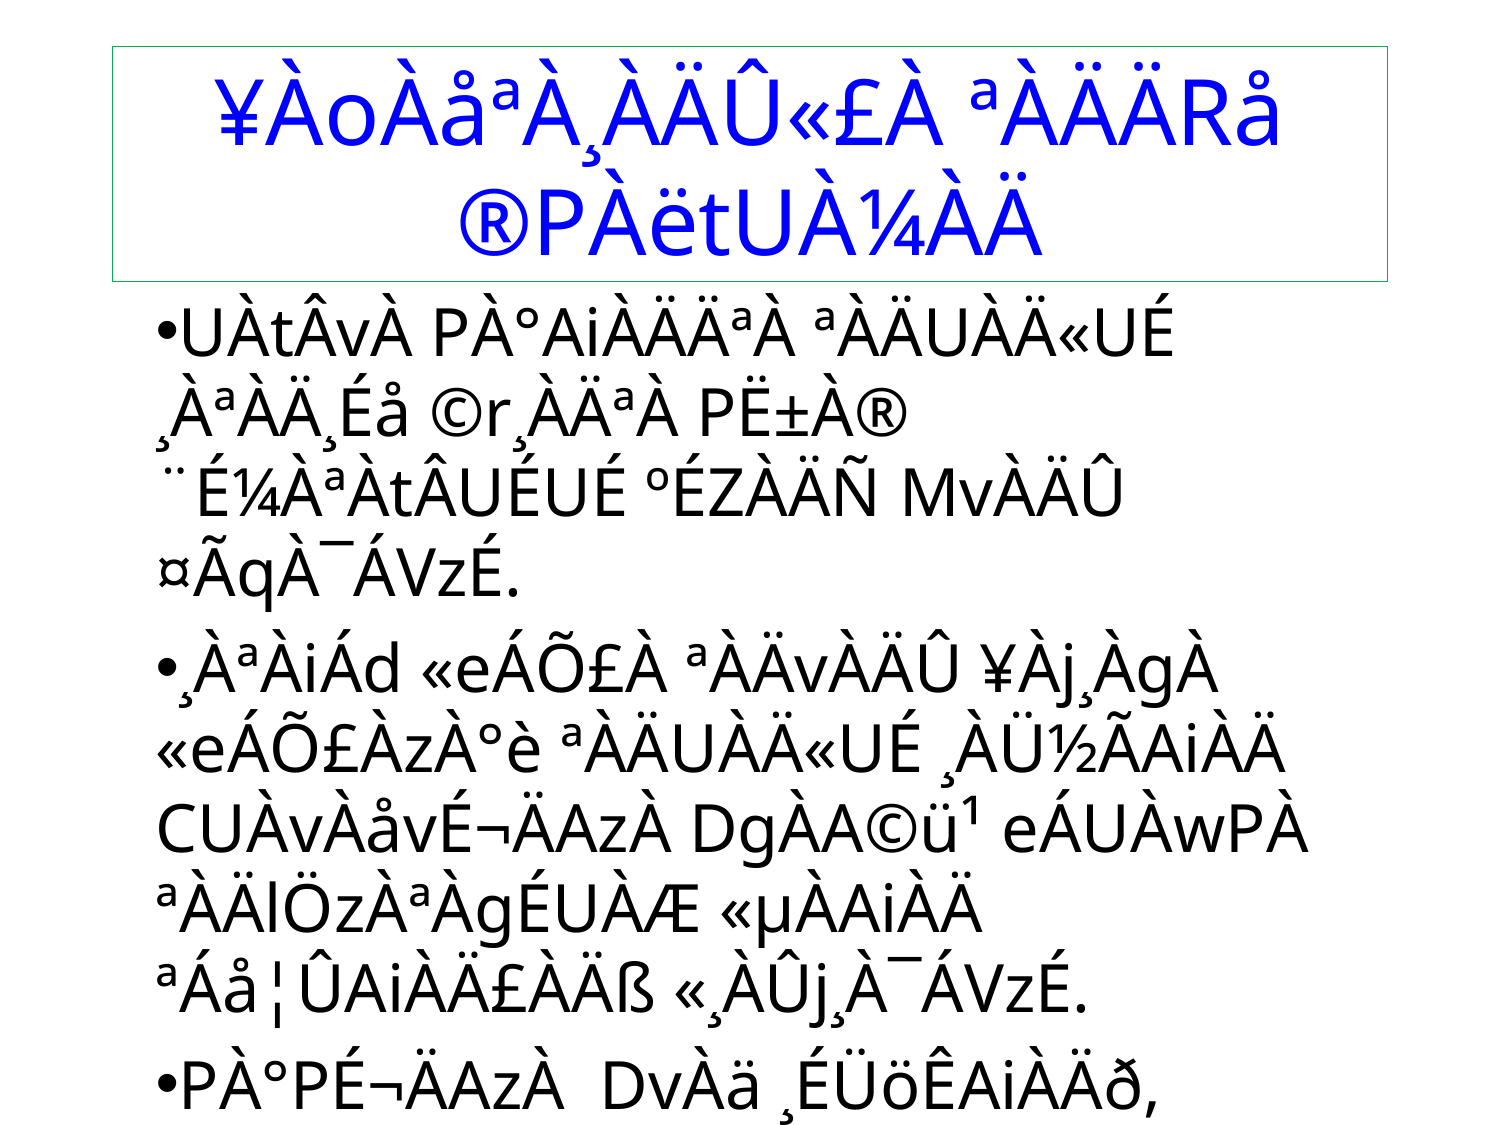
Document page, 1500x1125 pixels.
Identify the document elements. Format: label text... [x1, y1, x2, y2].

title ¥ÀoÀåªÀ¸ÀÄÛ«£À ªÀÄÄRå ®PÀëtUÀ¼ÀÄ [112, 58, 1388, 270]
text_box UÀtÂvÀ PÀ°AiÀÄÄªÀ ªÀÄUÀÄ«UÉ ¸ÀªÀÄ¸Éå ©r¸ÀÄªÀ PË±À® ¨É¼ÀªÀtÂUÉUÉ ºÉZÀÄÑ MvÀÄÛ ¤ÃqÀ¯ÁVzÉ. ¸ÀªÀiÁd «eÁÕ£À ªÀÄvÀÄÛ ¥Àj¸ÀgÀ «eÁÕ£ÀzÀ°è ªÀÄUÀÄ«UÉ ¸ÀÜ½ÃAiÀÄ CUÀvÀåvÉ¬ÄAzÀ DgÀA©ü¹ eÁUÀwPÀ ªÀÄlÖzÀªÀgÉUÀÆ «µÀAiÀÄ ªÁå¦ÛAiÀÄ£ÀÄß «¸ÀÛj¸À¯ÁVzÉ. PÀ°PÉ¬ÄAzÀ DvÀä ¸ÉÜöÊAiÀÄð, «±Á® zÀÈ¶Ö PÉÆÃ£À ºÁUÀÆ ªÉÊeÁÕ¤PÀ ªÀÄ£ÉÆÃ¨sÁªÀUÀ¼À£ÀÄß ªÀÈ¢Þ¸À®Ä C£ÀÄPÀÆ® ªÁUÀÄªÀAvÀºÀ ¸À¤ßªÉÃ±ÀUÀ¼À£ÀÄß ¸ÀÈ¶Ö¸À¯ÁVzÉ. [140, 281, 1360, 971]
